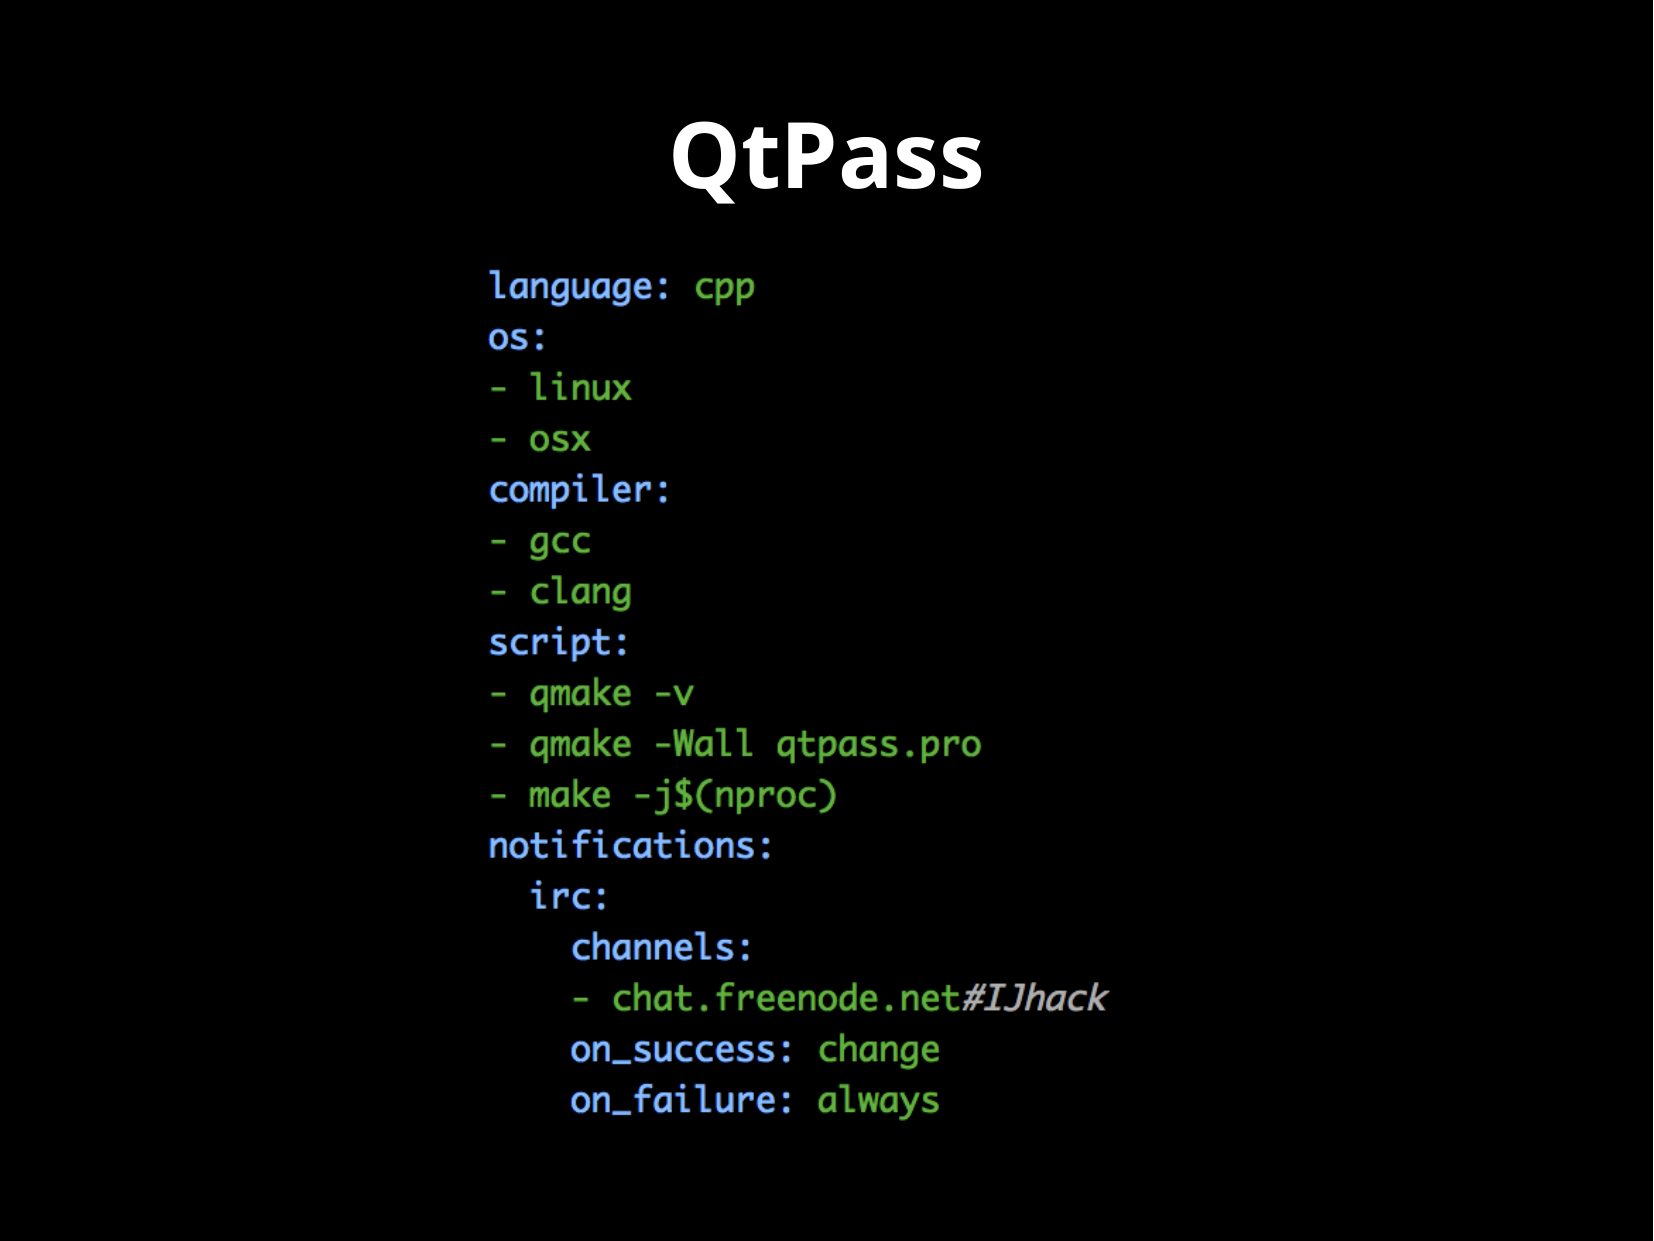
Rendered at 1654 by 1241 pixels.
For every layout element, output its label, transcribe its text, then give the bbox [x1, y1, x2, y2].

title QtPass [82, 49, 1571, 257]
picture [480, 256, 1155, 1135]
